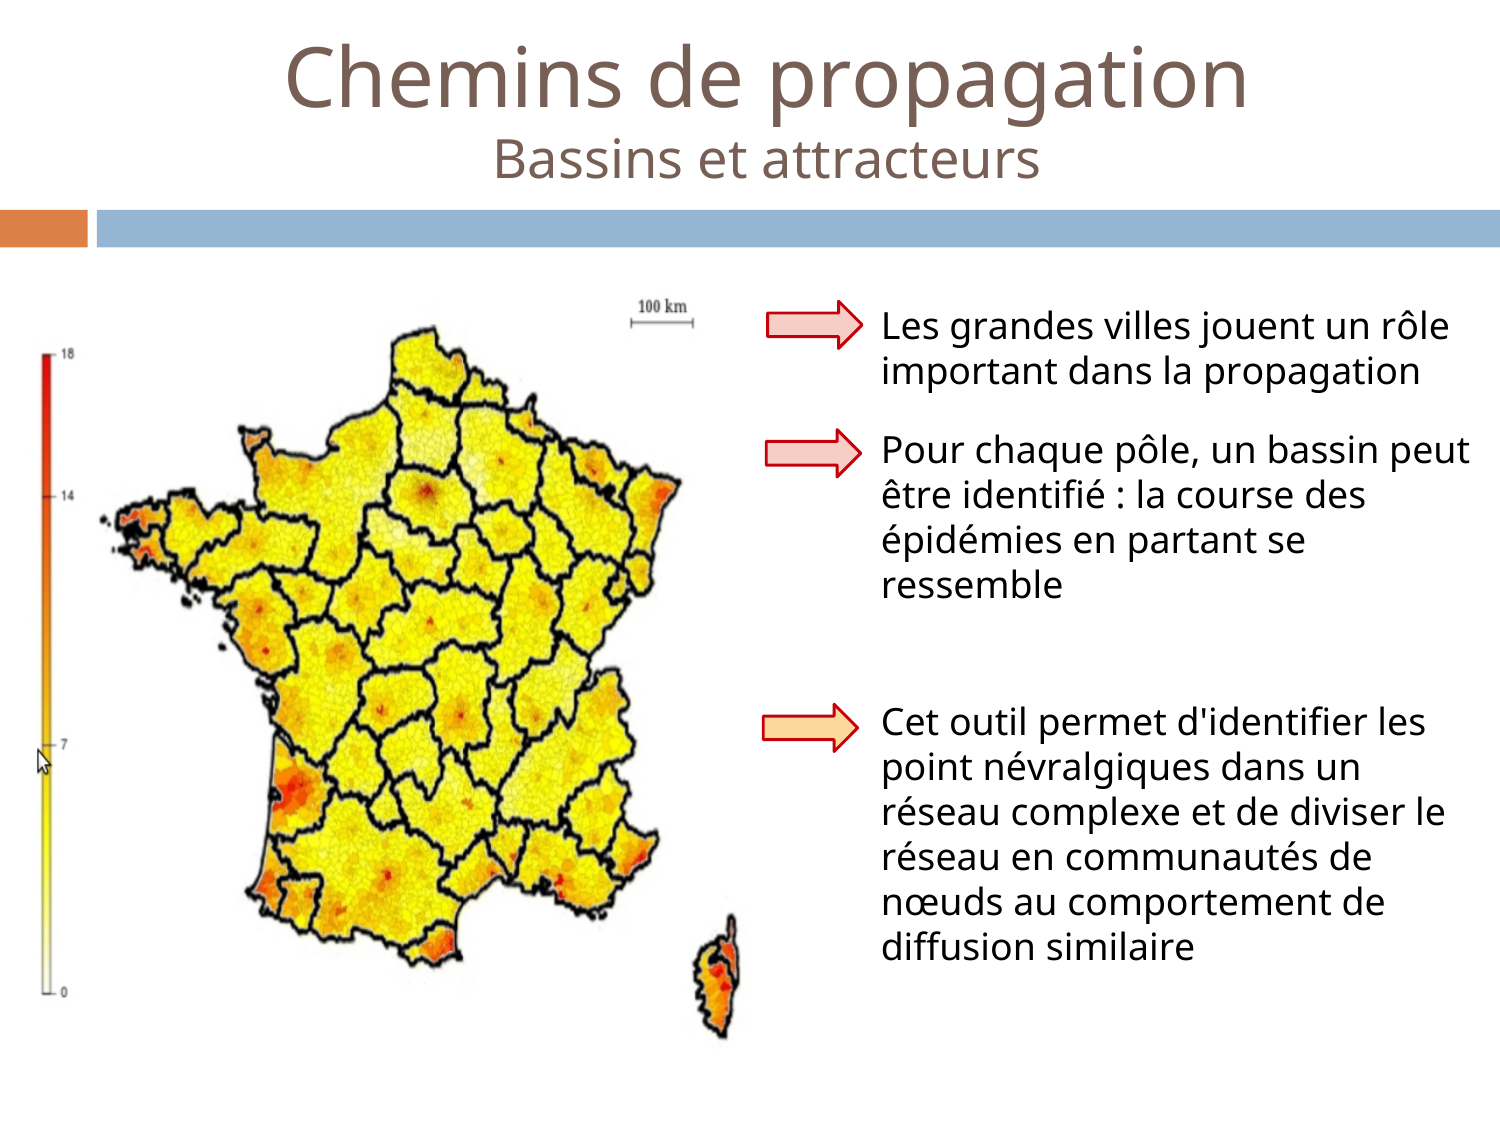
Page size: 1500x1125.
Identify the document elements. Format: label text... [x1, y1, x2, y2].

text_box [767, 301, 863, 349]
text_box Chemins de propagation Bassins et attracteurs [0, 13, 1500, 201]
text_box [766, 429, 861, 477]
text_box Les grandes villes jouent un rôle important dans la propagation [865, 294, 1500, 400]
picture [0, 265, 792, 1049]
text_box Cet outil permet d'identifier les point névralgiques dans un réseau complexe et de diviser le réseau en communautés de nœuds au comportement de diffusion similaire [865, 690, 1500, 976]
text_box [763, 704, 858, 752]
text_box Pour chaque pôle, un bassin peut être identifié : la course des épidémies en partant se ressemble [865, 418, 1500, 614]
